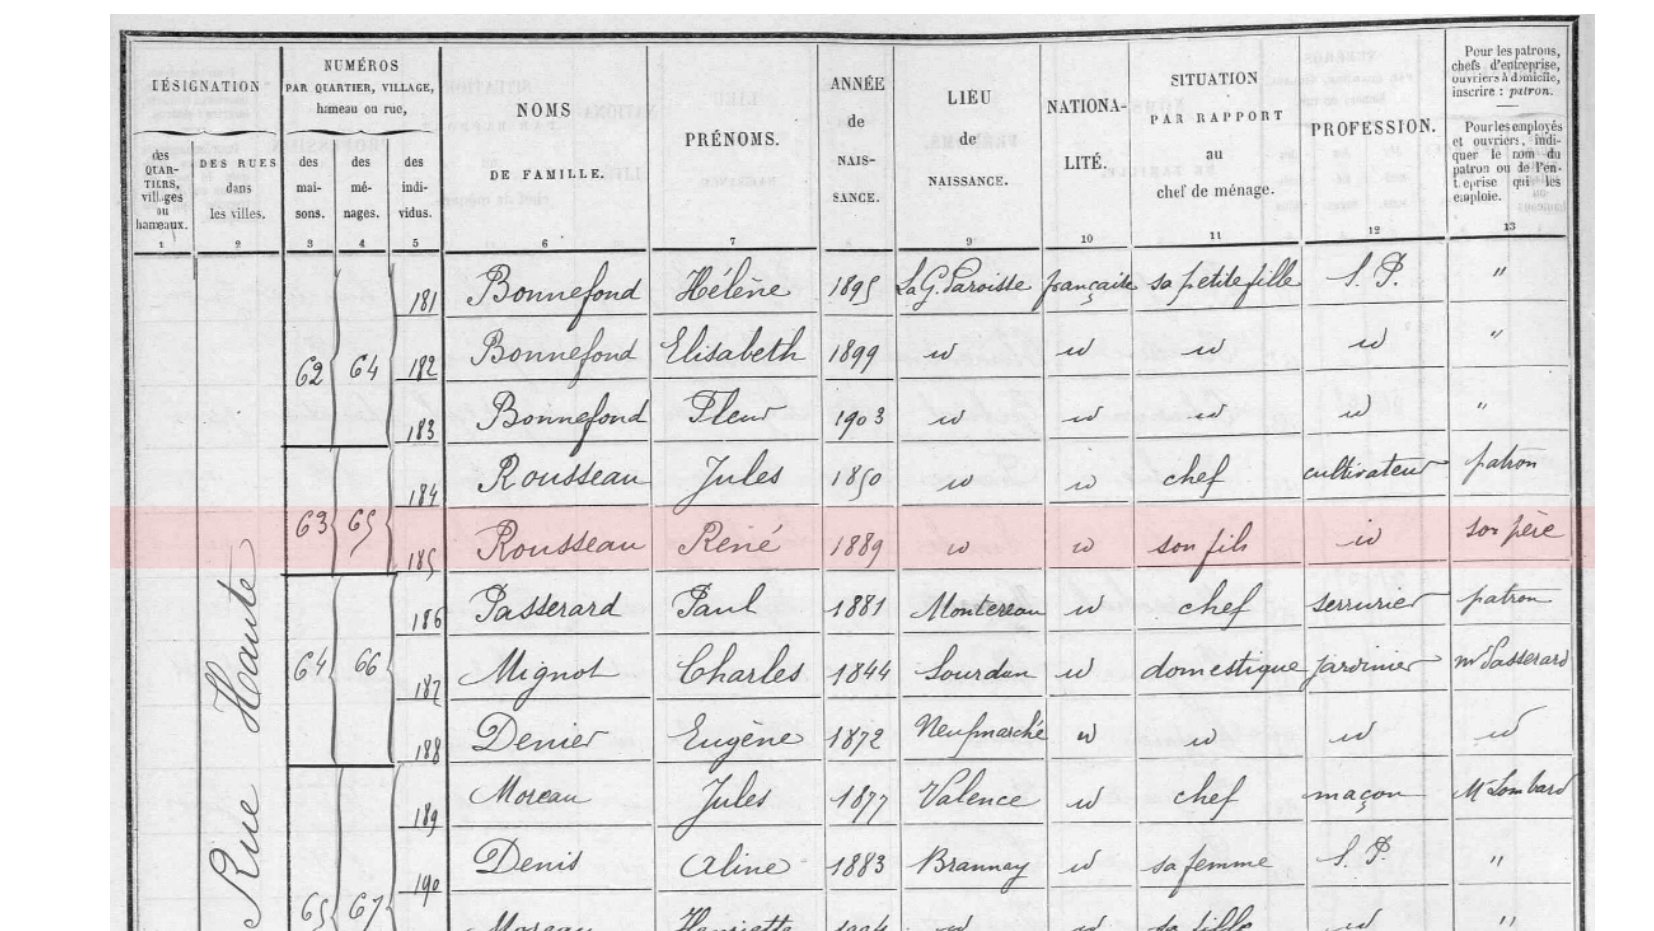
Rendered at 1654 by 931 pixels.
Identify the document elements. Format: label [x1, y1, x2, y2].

picture [110, 14, 1595, 931]
